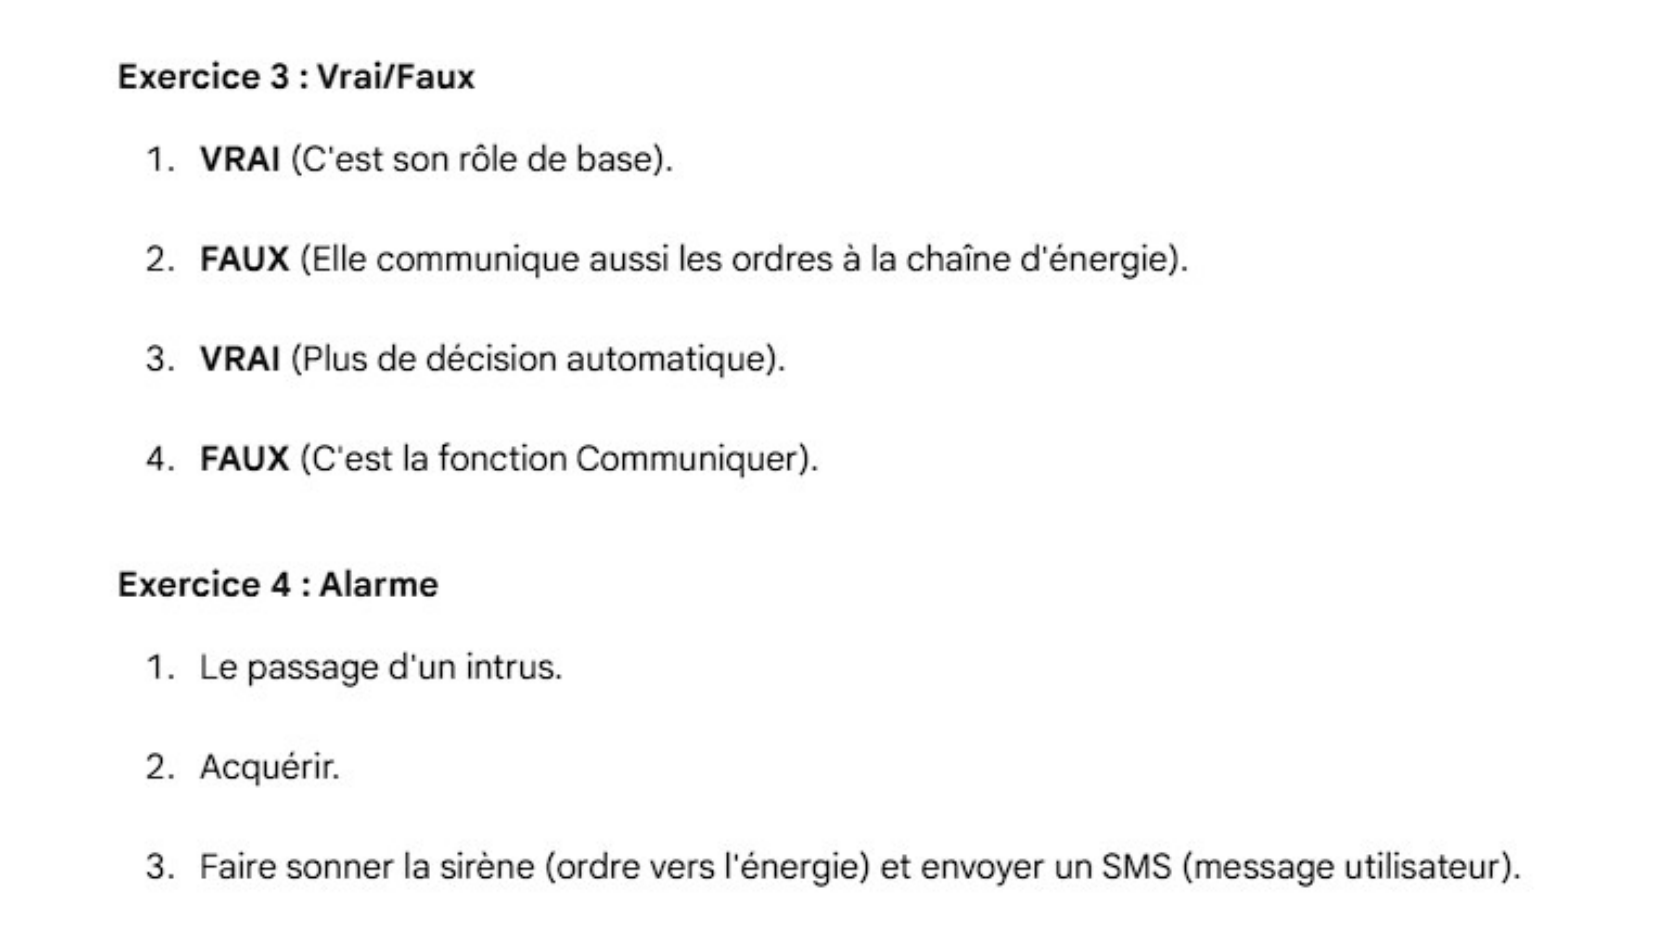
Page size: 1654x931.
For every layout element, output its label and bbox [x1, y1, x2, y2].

picture [59, 24, 1595, 916]
